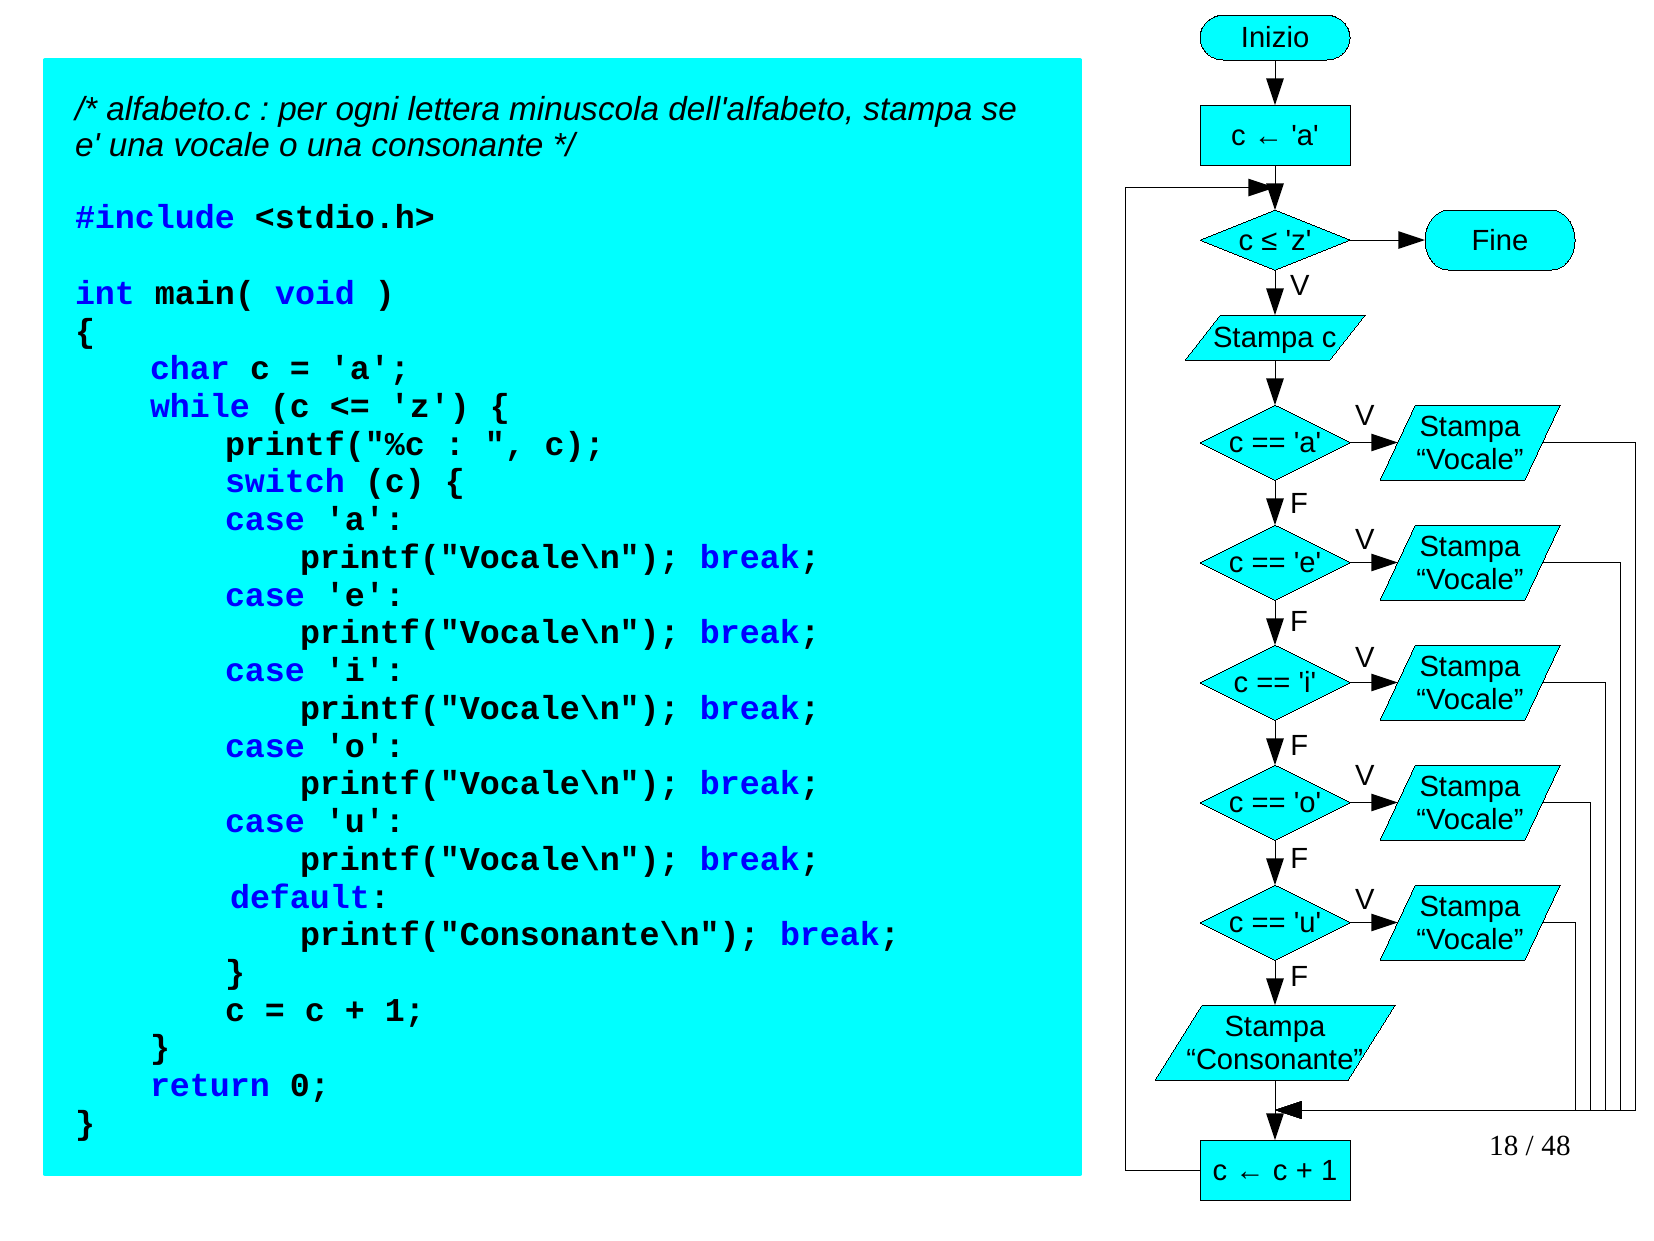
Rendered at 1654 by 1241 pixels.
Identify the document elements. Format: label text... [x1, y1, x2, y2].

text_box Stampa “Vocale” [1380, 765, 1561, 841]
text_box Stampa “Vocale” [1380, 645, 1561, 721]
text_box V [1340, 515, 1390, 563]
text_box Stampa “Consonante” [1155, 1005, 1396, 1081]
text_box V [1340, 875, 1390, 924]
text_box Inizio [1200, 15, 1351, 61]
text_box Stampa “Vocale” [1380, 525, 1561, 601]
text_box c ← c + 1 [1200, 1140, 1351, 1201]
text_box F [1275, 834, 1324, 882]
text_box c == 'i' [1200, 645, 1350, 721]
text_box c == 'o' [1200, 765, 1350, 841]
text_box V [1340, 633, 1390, 682]
text_box c == 'e' [1200, 525, 1350, 601]
text_box F [1275, 952, 1324, 1000]
text_box V [1340, 391, 1390, 439]
text_box F [1275, 722, 1324, 770]
text_box c == 'u' [1200, 885, 1348, 961]
text_box V [1275, 261, 1325, 309]
text_box c == 'a' [1200, 405, 1350, 481]
text_box /* alfabeto.c : per ogni lettera minuscola dell'alfabeto, stampa se e' una vocale o una consonante */ #include <stdio.h> int main( void ) { char c = 'a'; while (c <= 'z') { printf("%c : ", c); switch (c) { case 'a': printf("Vocale\n"); break; case 'e': printf("Vocale\n"); break; case 'i': printf("Vocale\n"); break; case 'o': printf("Vocale\n"); break; case 'u': printf("Vocale\n"); break; default: printf("Consonante\n"); break; } c = c + 1; } return 0; } [45, 59, 1081, 1175]
text_box V [1340, 751, 1390, 800]
text_box F [1275, 479, 1323, 528]
text_box F [1275, 597, 1323, 646]
text_box c ≤ 'z' [1200, 210, 1351, 271]
text_box c ← 'a' [1200, 105, 1351, 166]
text_box Fine [1425, 210, 1576, 271]
text_box Stampa c [1185, 315, 1366, 361]
text_box Stampa “Vocale” [1380, 405, 1561, 481]
text_box Stampa “Vocale” [1380, 885, 1561, 961]
